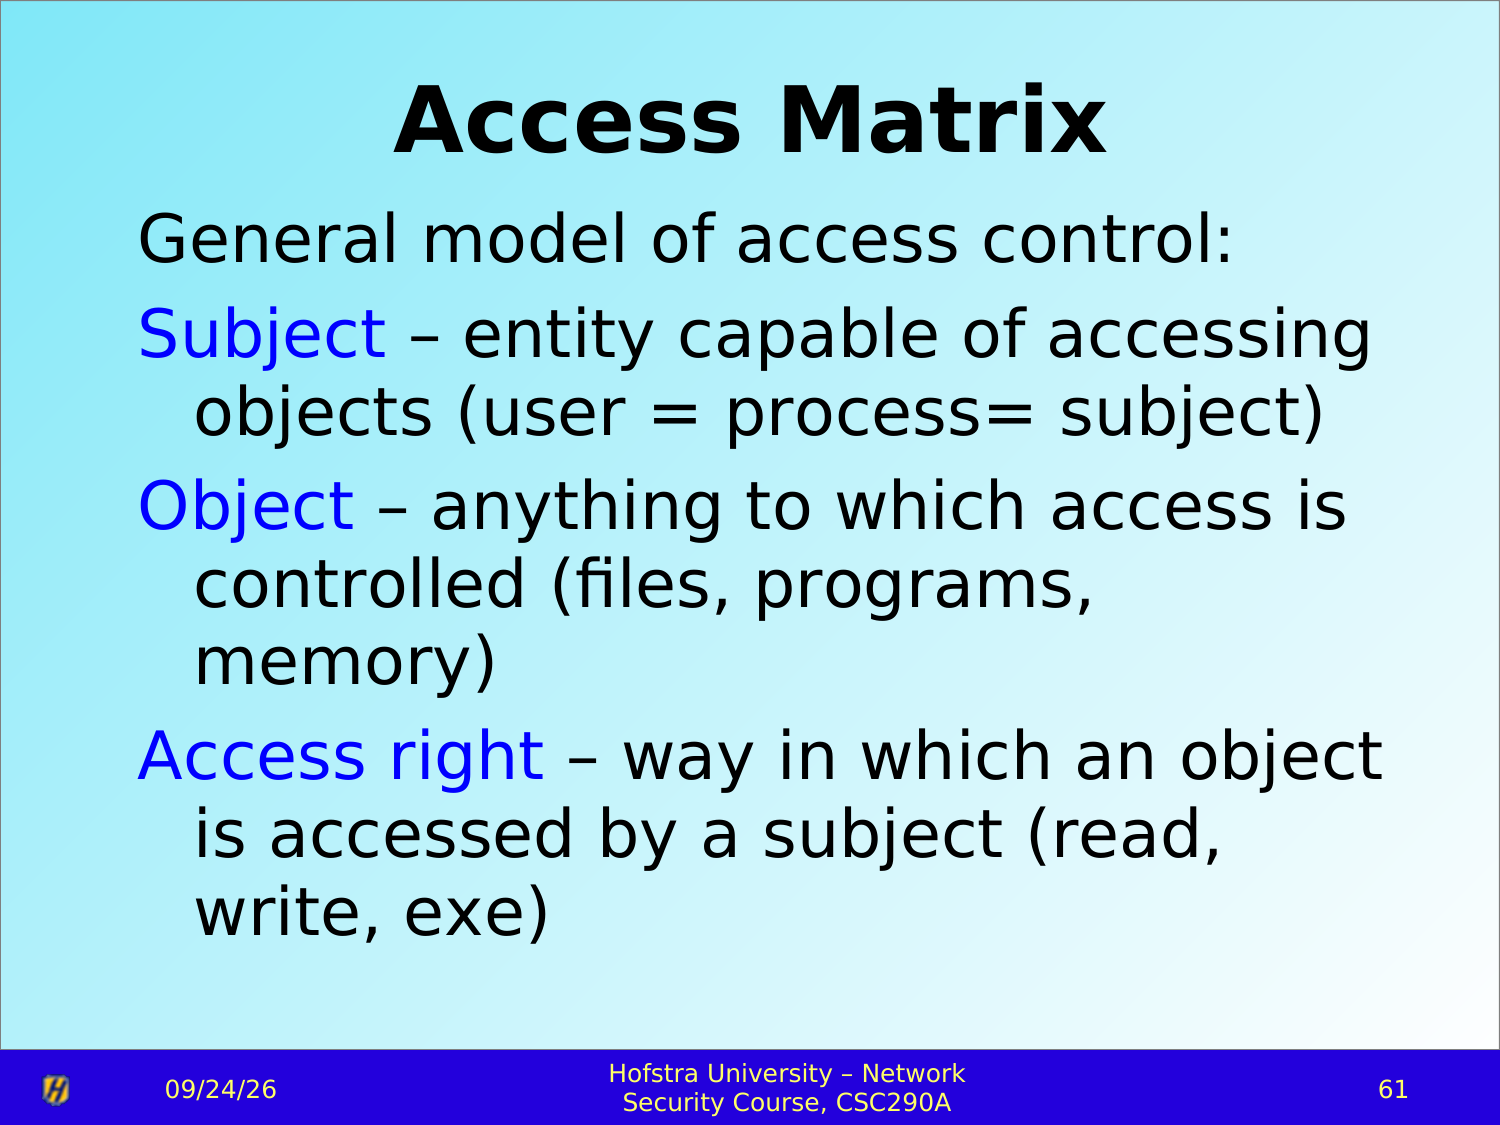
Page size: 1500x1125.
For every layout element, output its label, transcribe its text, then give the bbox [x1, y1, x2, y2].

list General model of access control: Subject – entity capable of accessing objects (user = process= subject) Object – anything to which access is controlled (files, programs, memory) Access right – way in which an object is accessed by a subject (read, write, exe) [123, 193, 1426, 1037]
title Access Matrix [112, 55, 1391, 182]
picture [37, 1072, 76, 1110]
